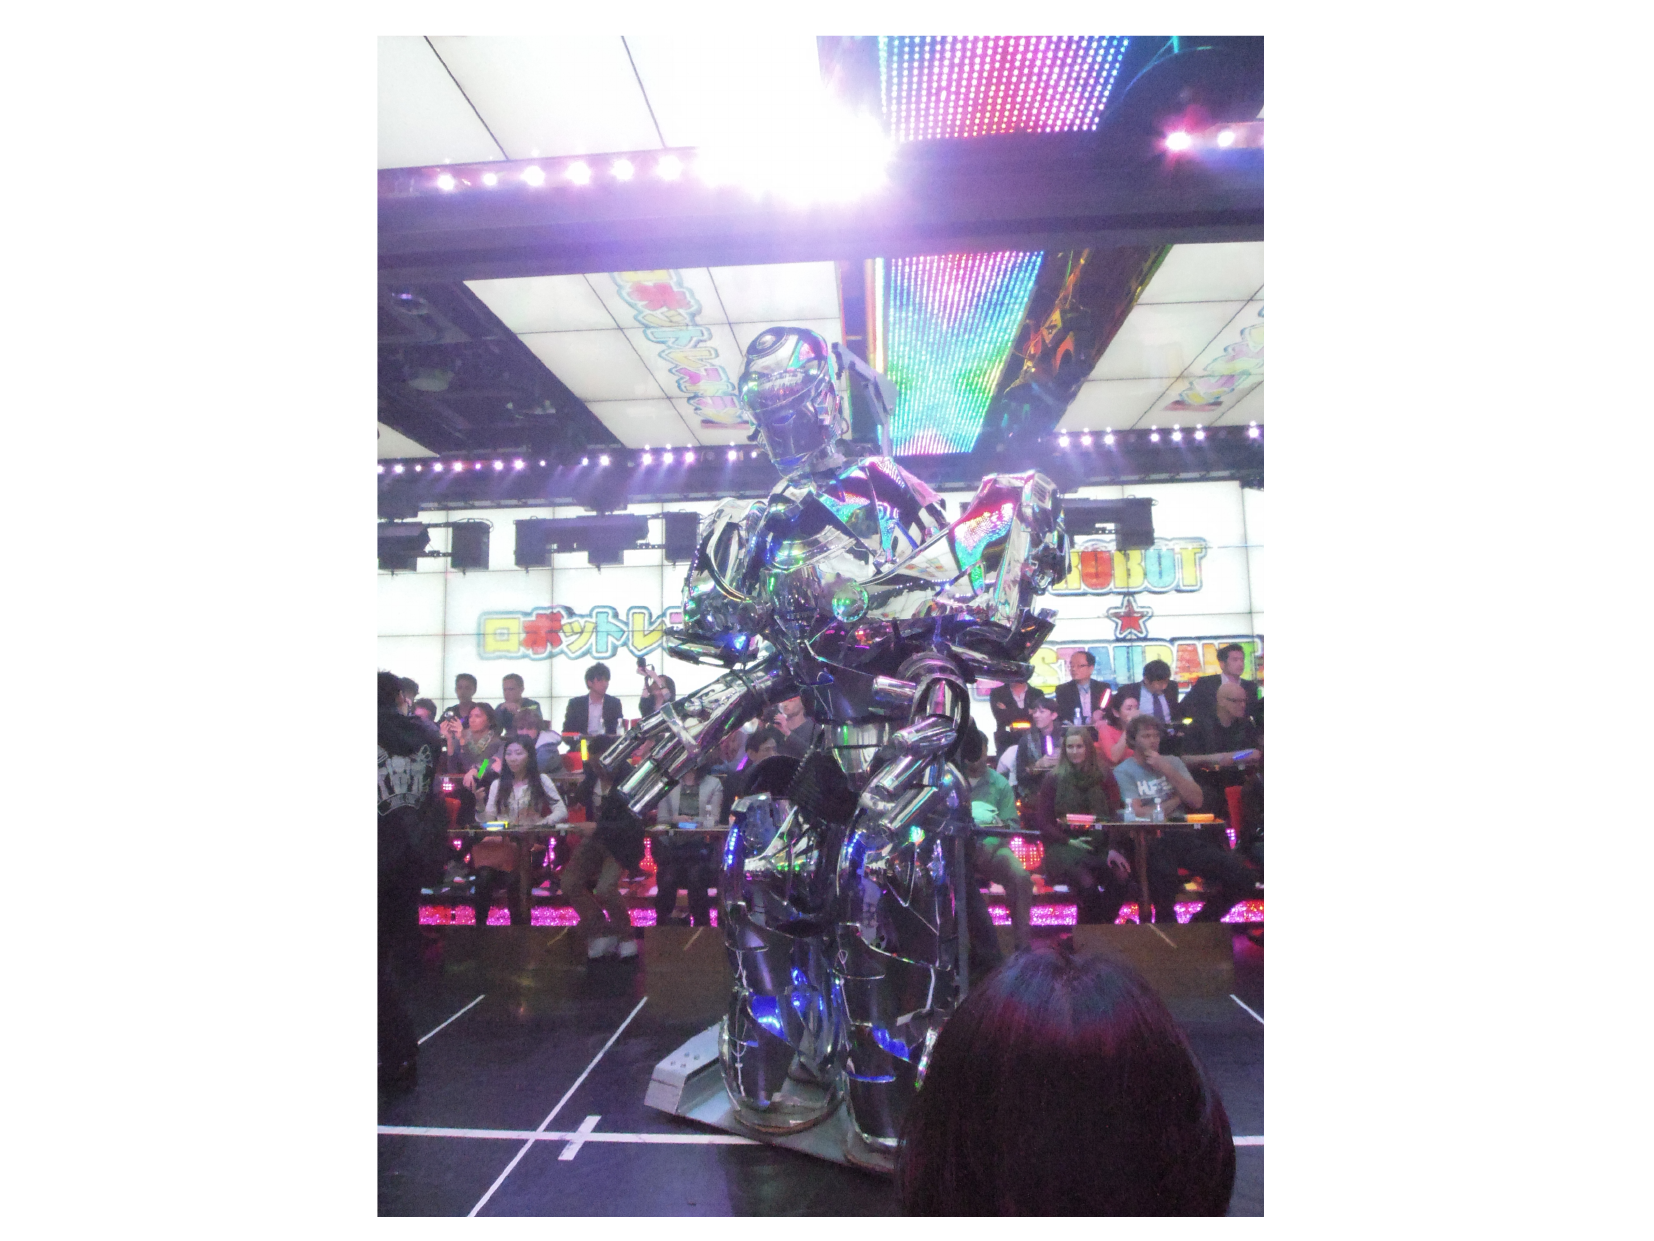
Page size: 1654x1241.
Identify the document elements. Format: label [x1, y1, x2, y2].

picture [377, 35, 1264, 1217]
